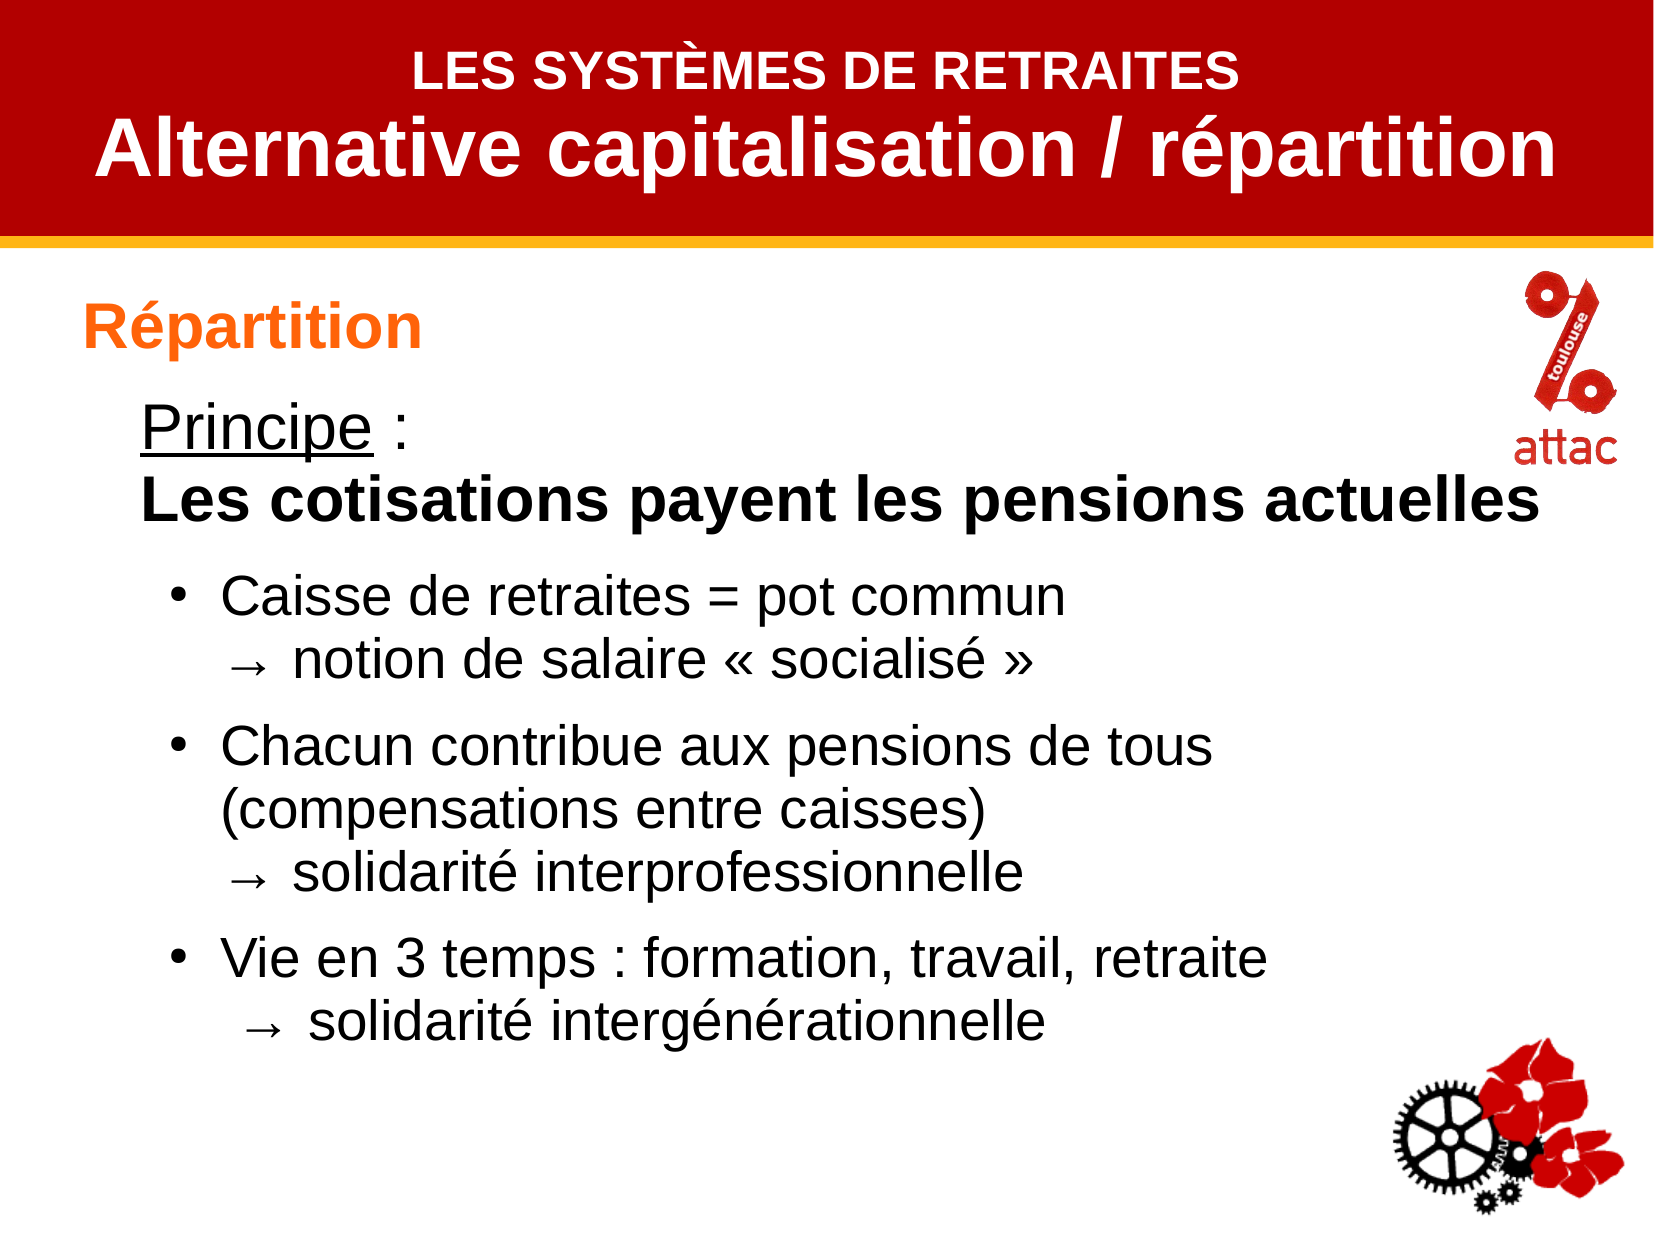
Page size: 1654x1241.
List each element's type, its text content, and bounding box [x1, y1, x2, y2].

title LES SYSTÈMES DE RETRAITES Alternative capitalisation / répartition [82, 21, 1571, 214]
picture [1387, 1033, 1628, 1218]
list Répartition Principe : Les cotisations payent les pensions actuelles Caisse de retraites = pot commun → notion de salaire « socialisé » Chacun contribue aux pensions de tous (compensations entre caisses) → solidarité interprofessionnelle Vie en 3 temps : formation, travail, retraite → solidarité intergénérationnelle [82, 290, 1571, 1109]
picture [1509, 265, 1625, 473]
